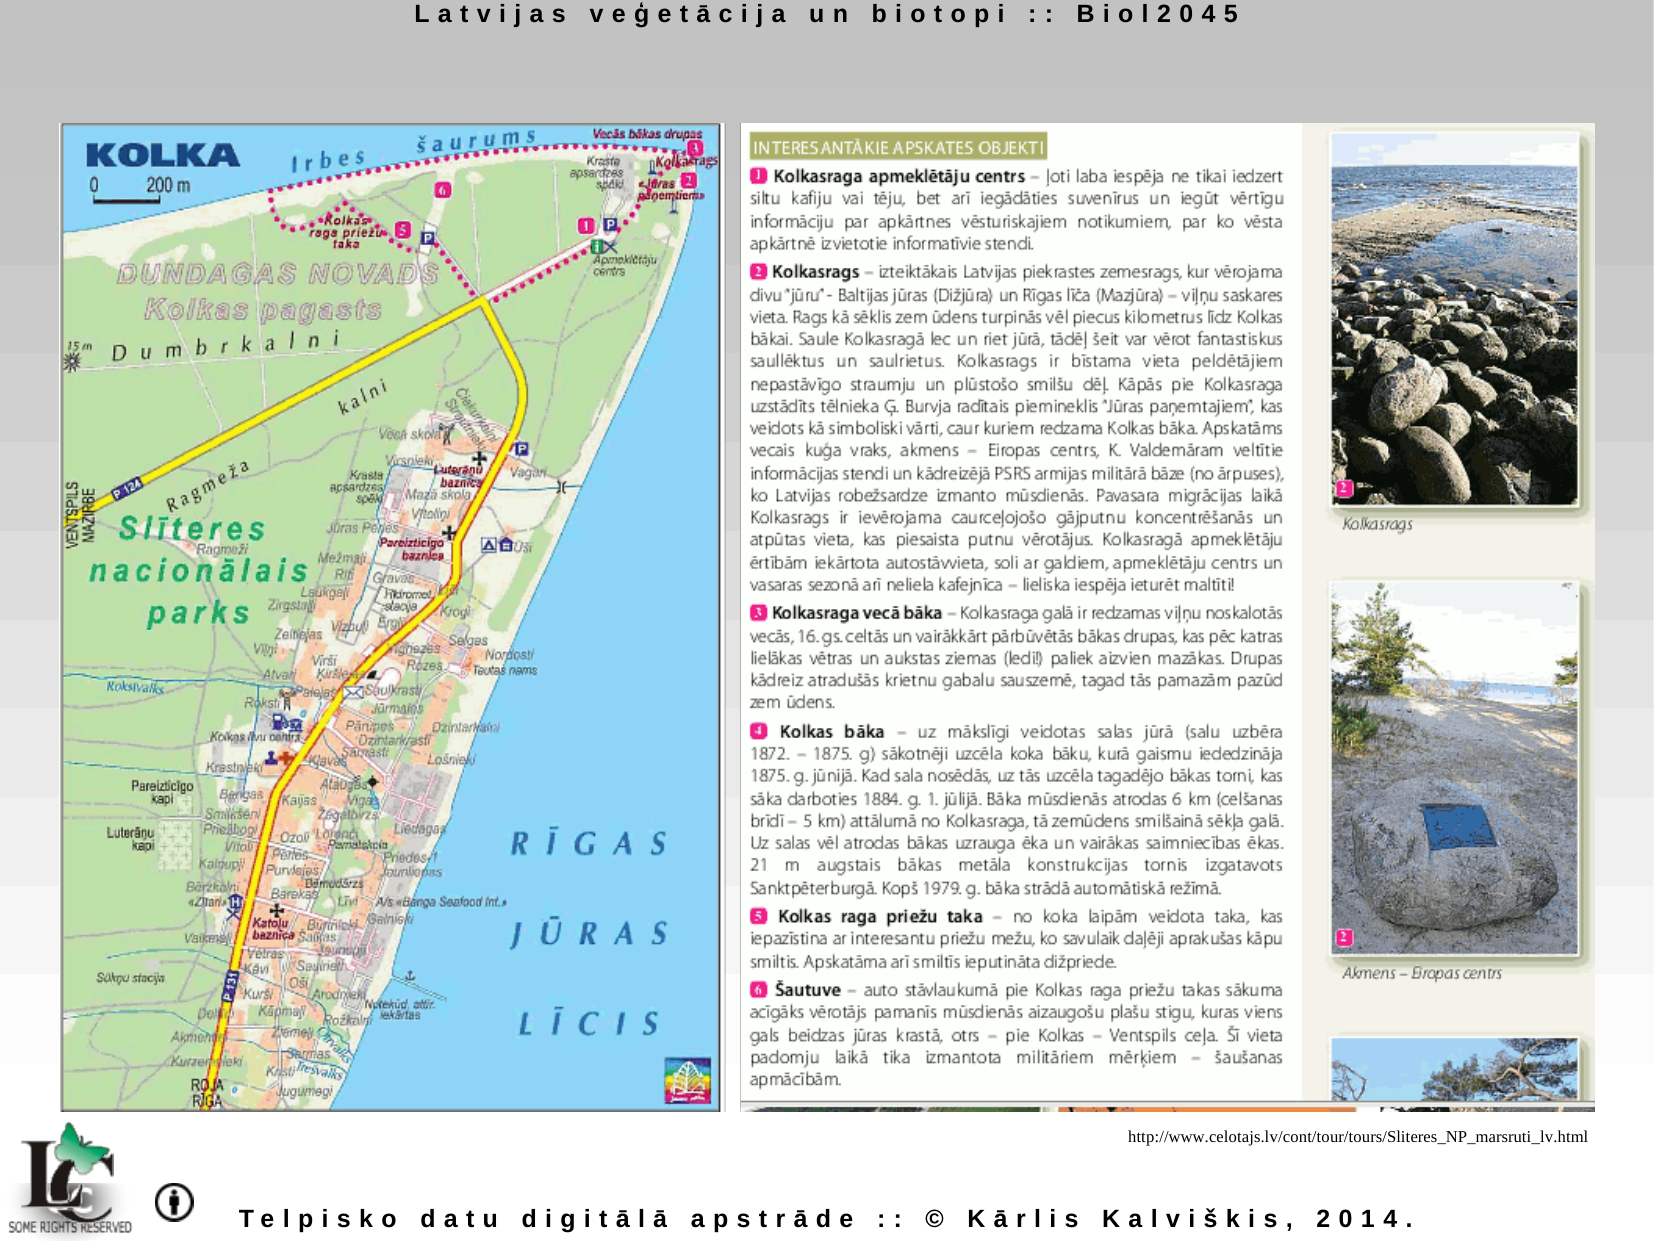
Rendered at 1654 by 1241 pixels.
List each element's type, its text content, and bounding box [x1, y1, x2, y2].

text_box http://www.celotajs.lv/cont/tour/tours/Sliteres_NP_marsruti_lv.html [1132, 1127, 1590, 1146]
picture [0, 0, 1654, 1241]
